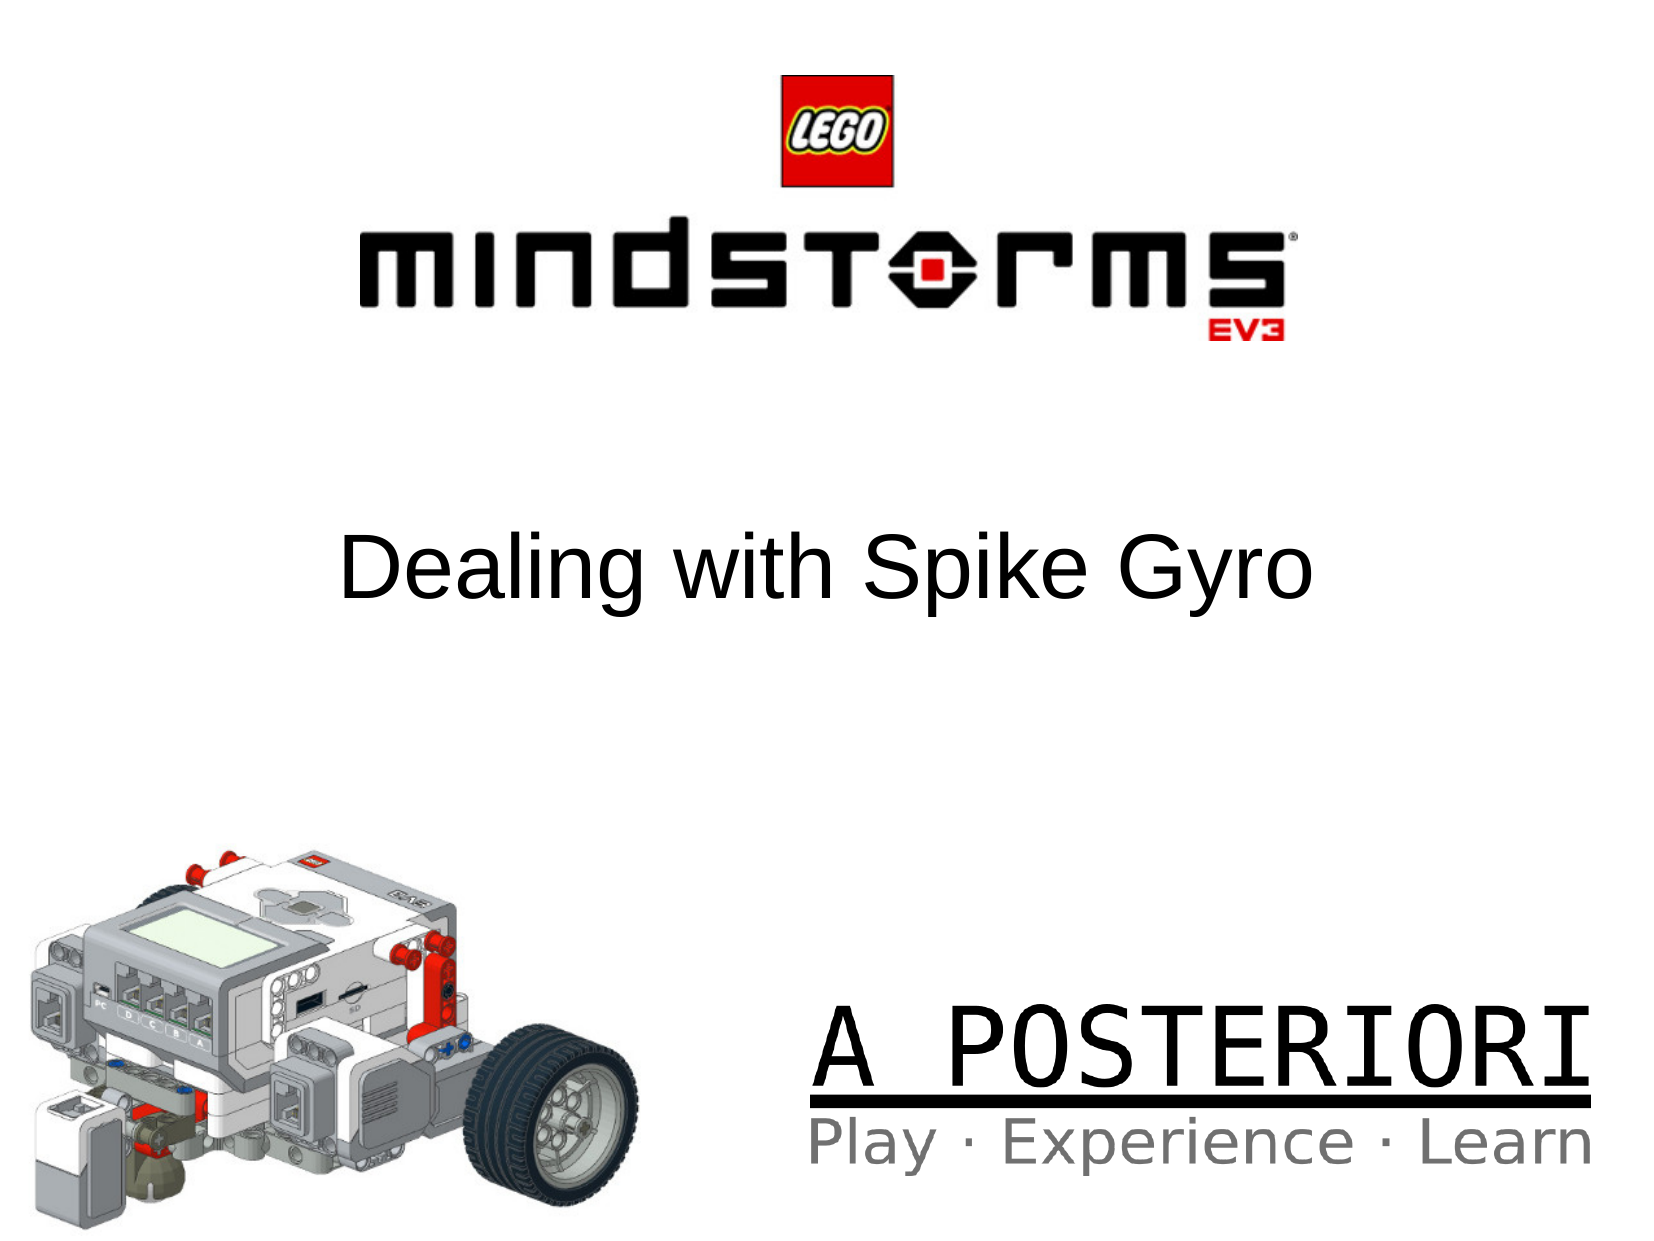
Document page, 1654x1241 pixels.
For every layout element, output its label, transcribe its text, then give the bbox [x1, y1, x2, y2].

picture [810, 1004, 1591, 1176]
title Dealing with Spike Gyro [82, 361, 1571, 772]
picture [360, 75, 1298, 341]
picture [0, 833, 646, 1236]
